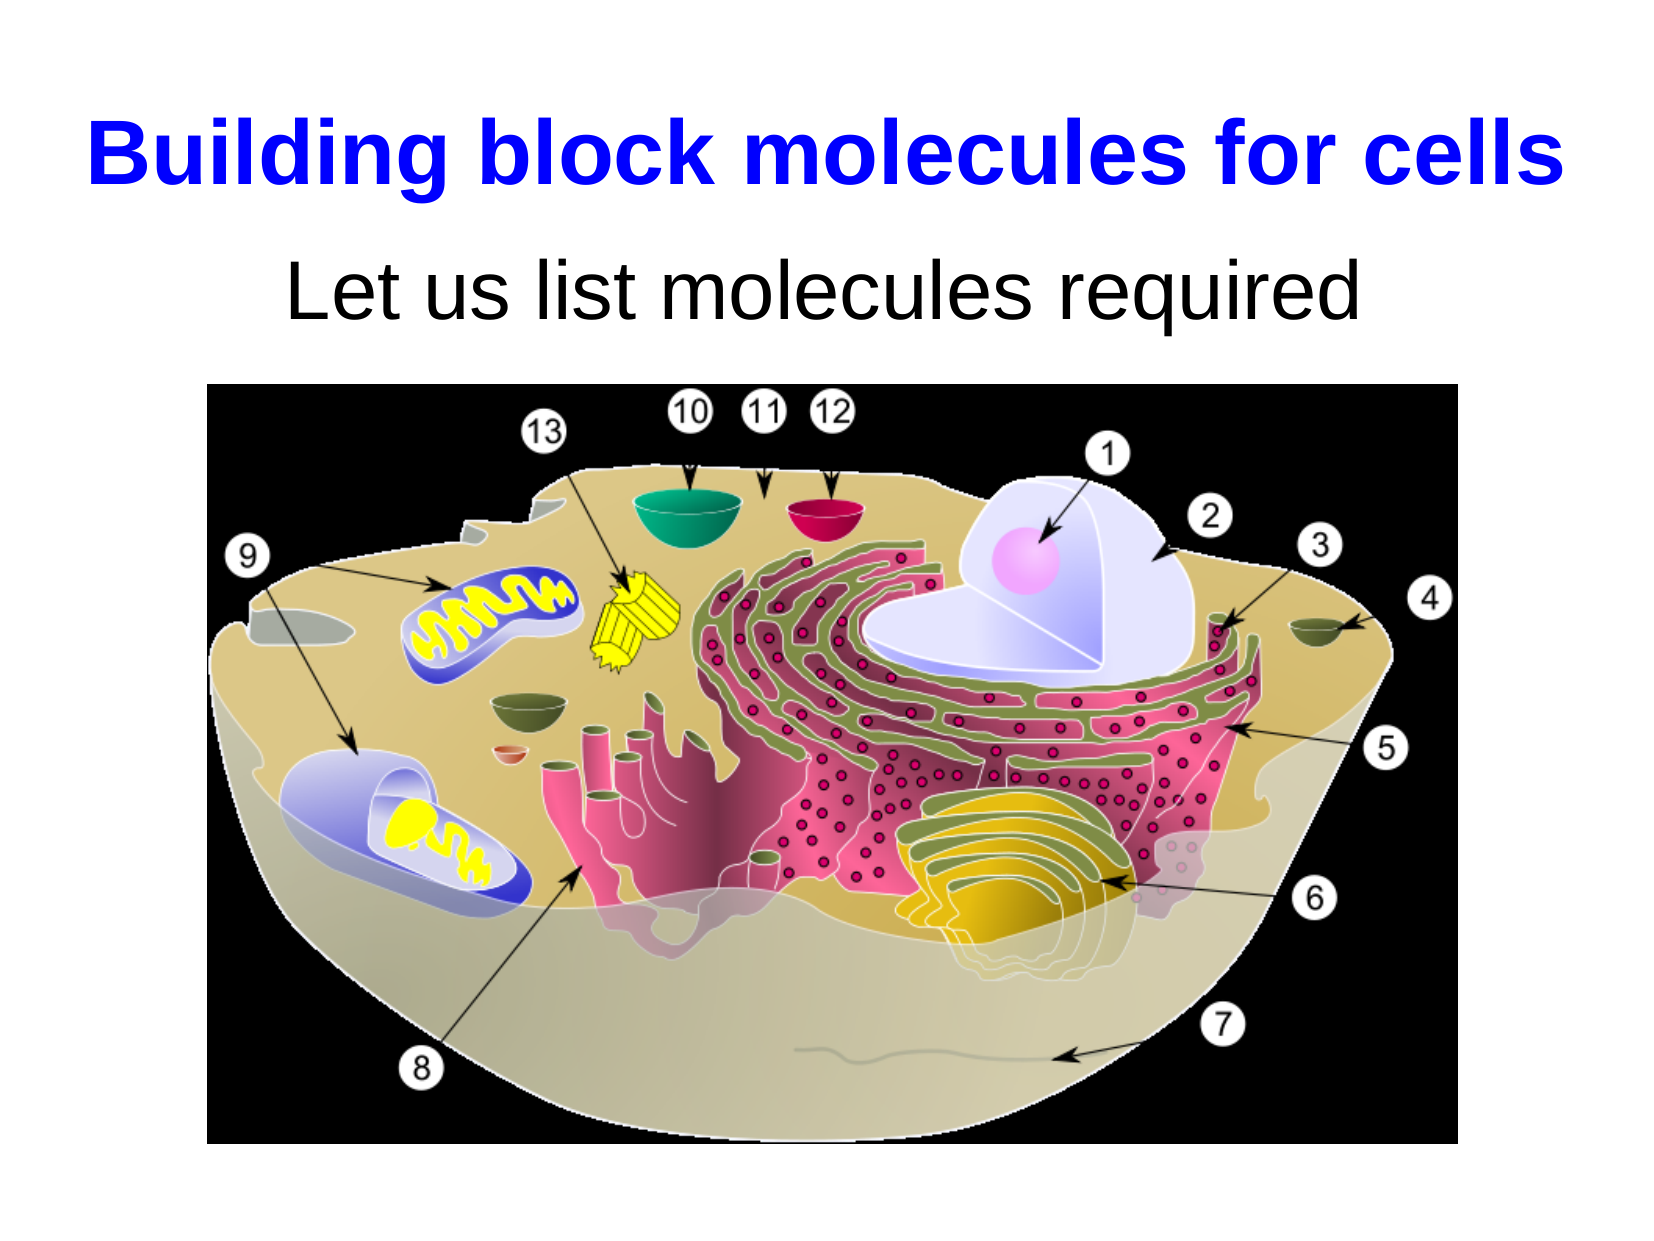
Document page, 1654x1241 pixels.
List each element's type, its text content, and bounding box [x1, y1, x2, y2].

text_box Let us list molecules required [270, 237, 1441, 346]
title Building block molecules for cells [82, 49, 1571, 257]
picture [207, 384, 1458, 1144]
